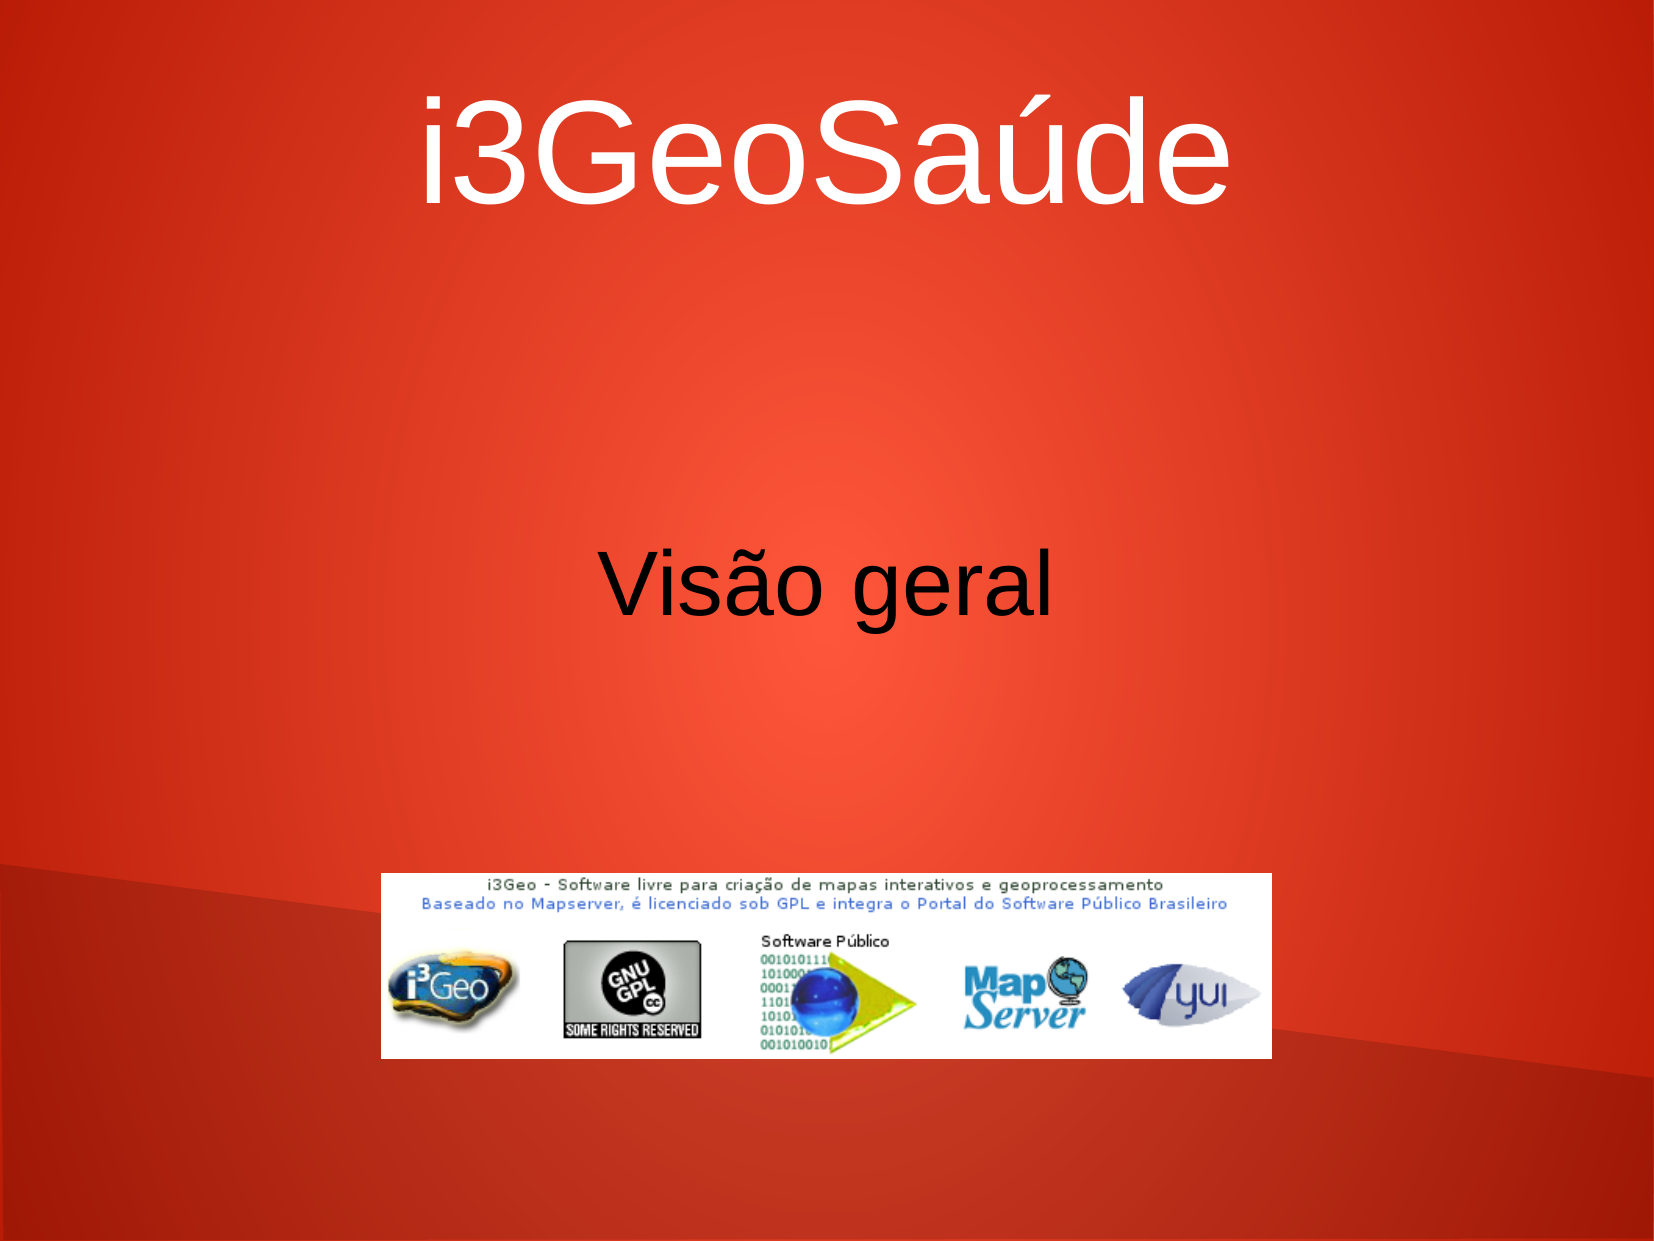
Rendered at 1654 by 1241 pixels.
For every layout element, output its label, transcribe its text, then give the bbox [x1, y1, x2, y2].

subtitle Visão geral [82, 224, 1571, 944]
picture [381, 873, 1272, 1059]
title i3GeoSaúde [82, 49, 1571, 224]
